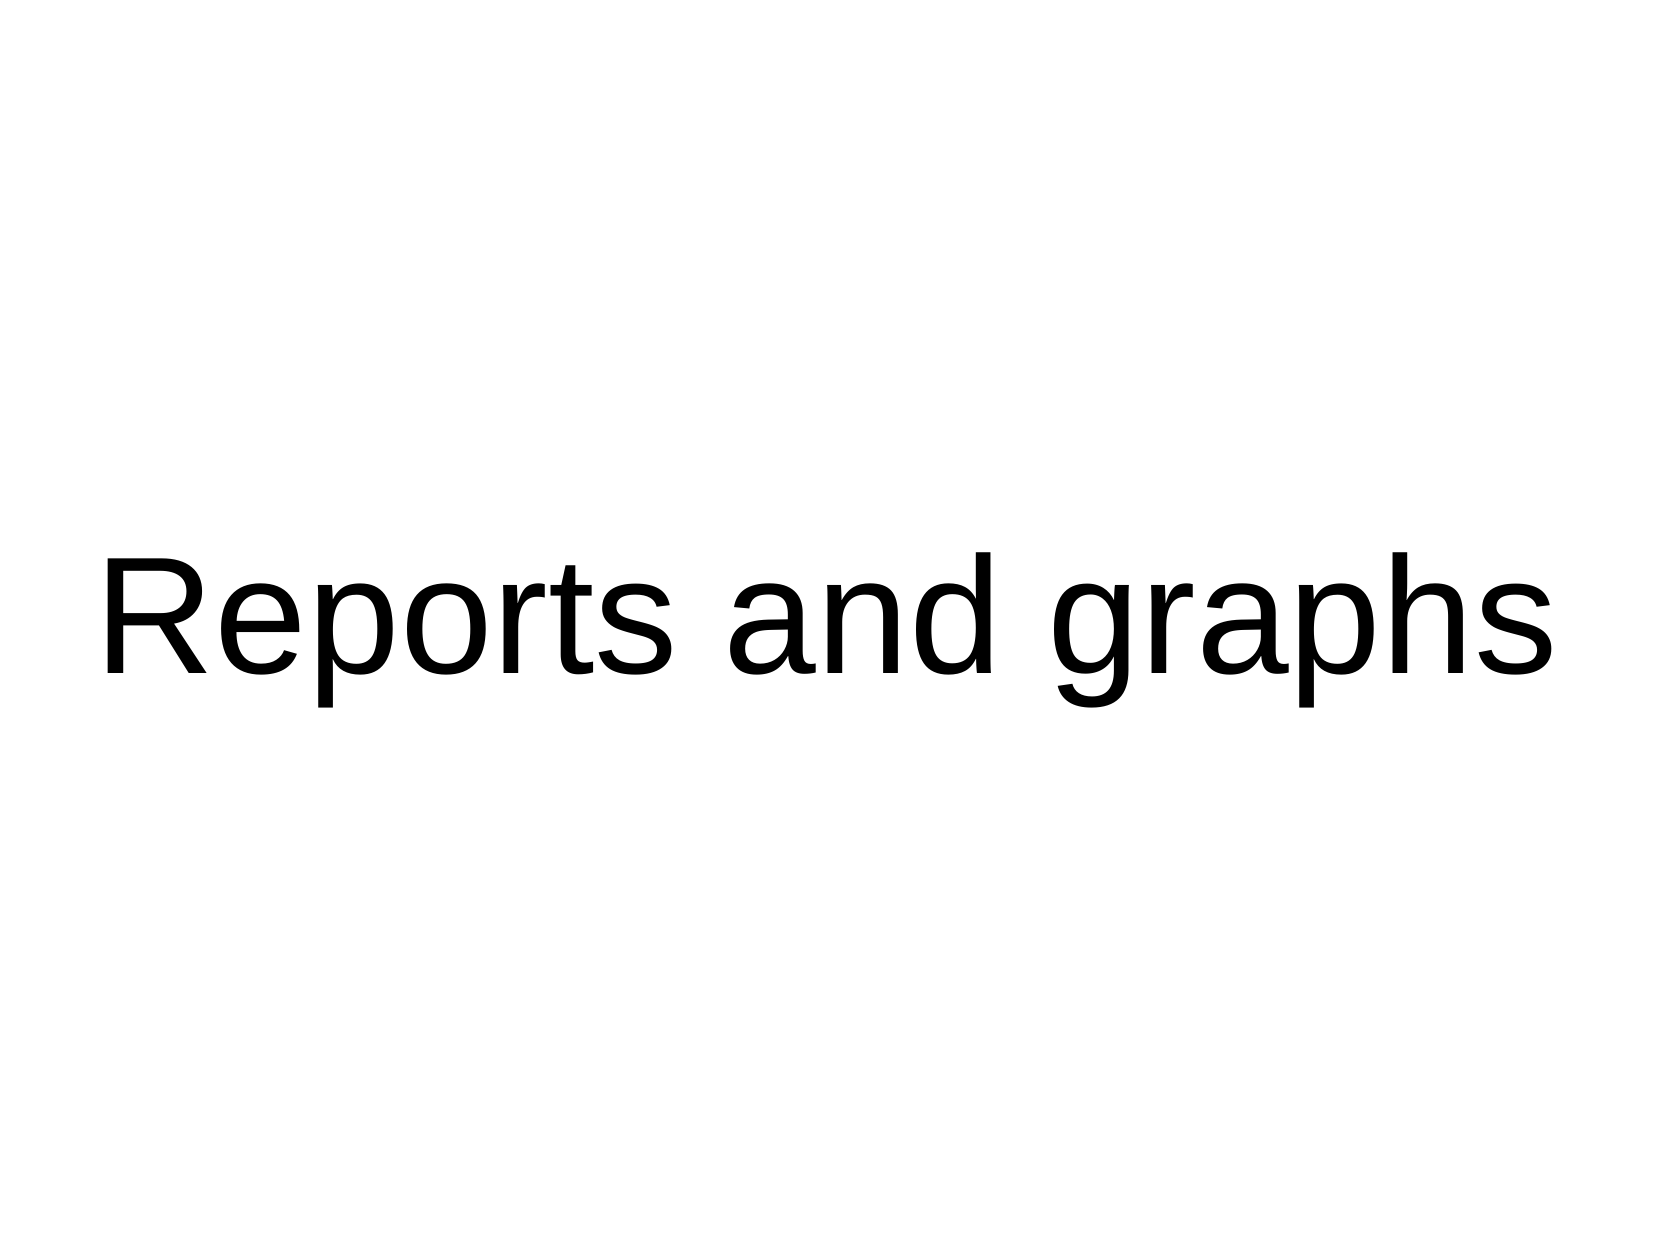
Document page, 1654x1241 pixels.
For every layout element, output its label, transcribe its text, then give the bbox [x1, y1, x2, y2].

title Reports and graphs [82, 56, 1571, 1174]
